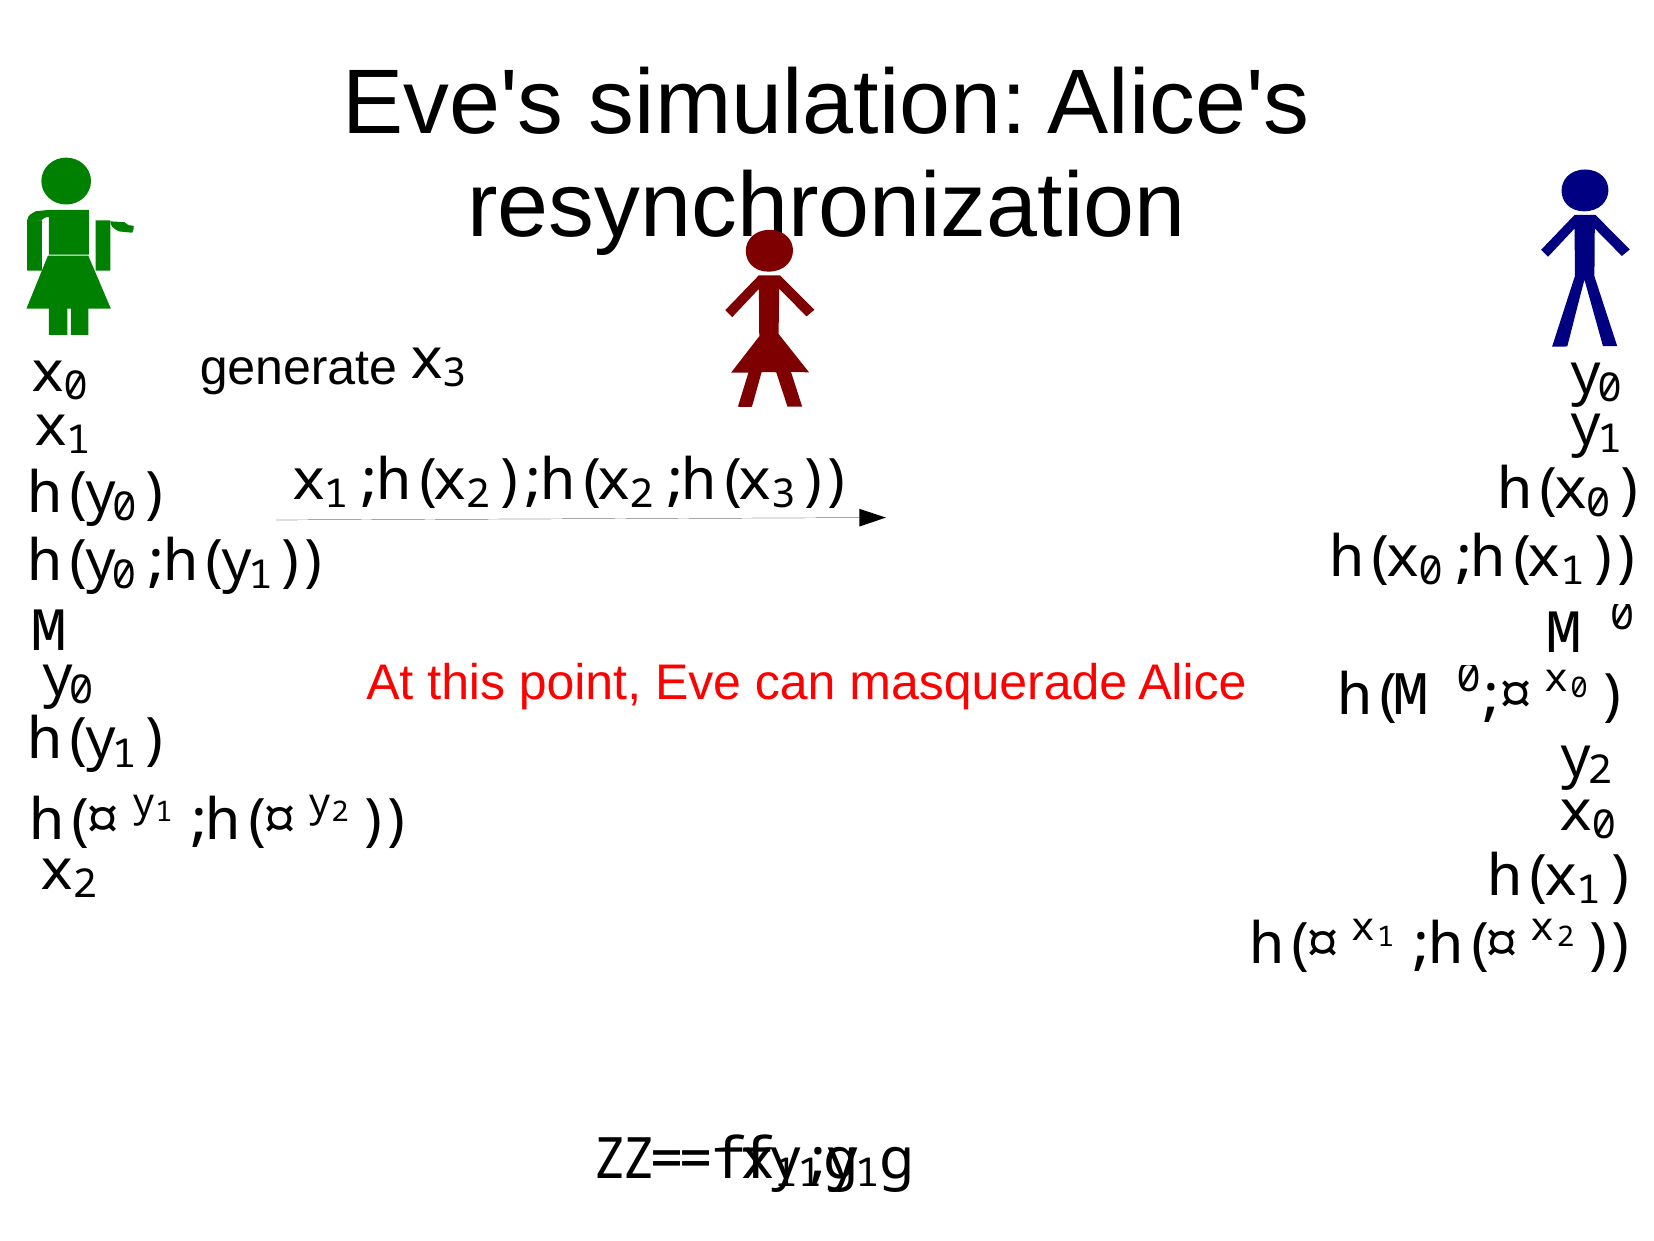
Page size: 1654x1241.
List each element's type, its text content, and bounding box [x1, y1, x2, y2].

picture [28, 413, 94, 459]
picture [22, 463, 327, 601]
picture [1554, 798, 1619, 845]
title Eve's simulation: Alice's resynchronization [82, 49, 1571, 257]
picture [1325, 361, 1639, 596]
picture [25, 790, 405, 903]
text_box [27, 209, 134, 335]
picture [23, 663, 170, 779]
picture [404, 347, 470, 393]
picture [1333, 665, 1626, 734]
text_box [725, 275, 815, 407]
picture [1542, 604, 1637, 661]
picture [1244, 846, 1631, 984]
picture [26, 359, 91, 406]
picture [1548, 744, 1620, 796]
picture [26, 607, 103, 659]
picture [588, 1129, 928, 1198]
text_box generate [184, 332, 412, 403]
text_box [41, 157, 92, 205]
text_box At this point, Eve can masquerade Alice [351, 646, 1275, 718]
picture [287, 450, 848, 519]
text_box [745, 229, 793, 272]
text_box [1561, 169, 1609, 212]
text_box [1541, 214, 1630, 347]
